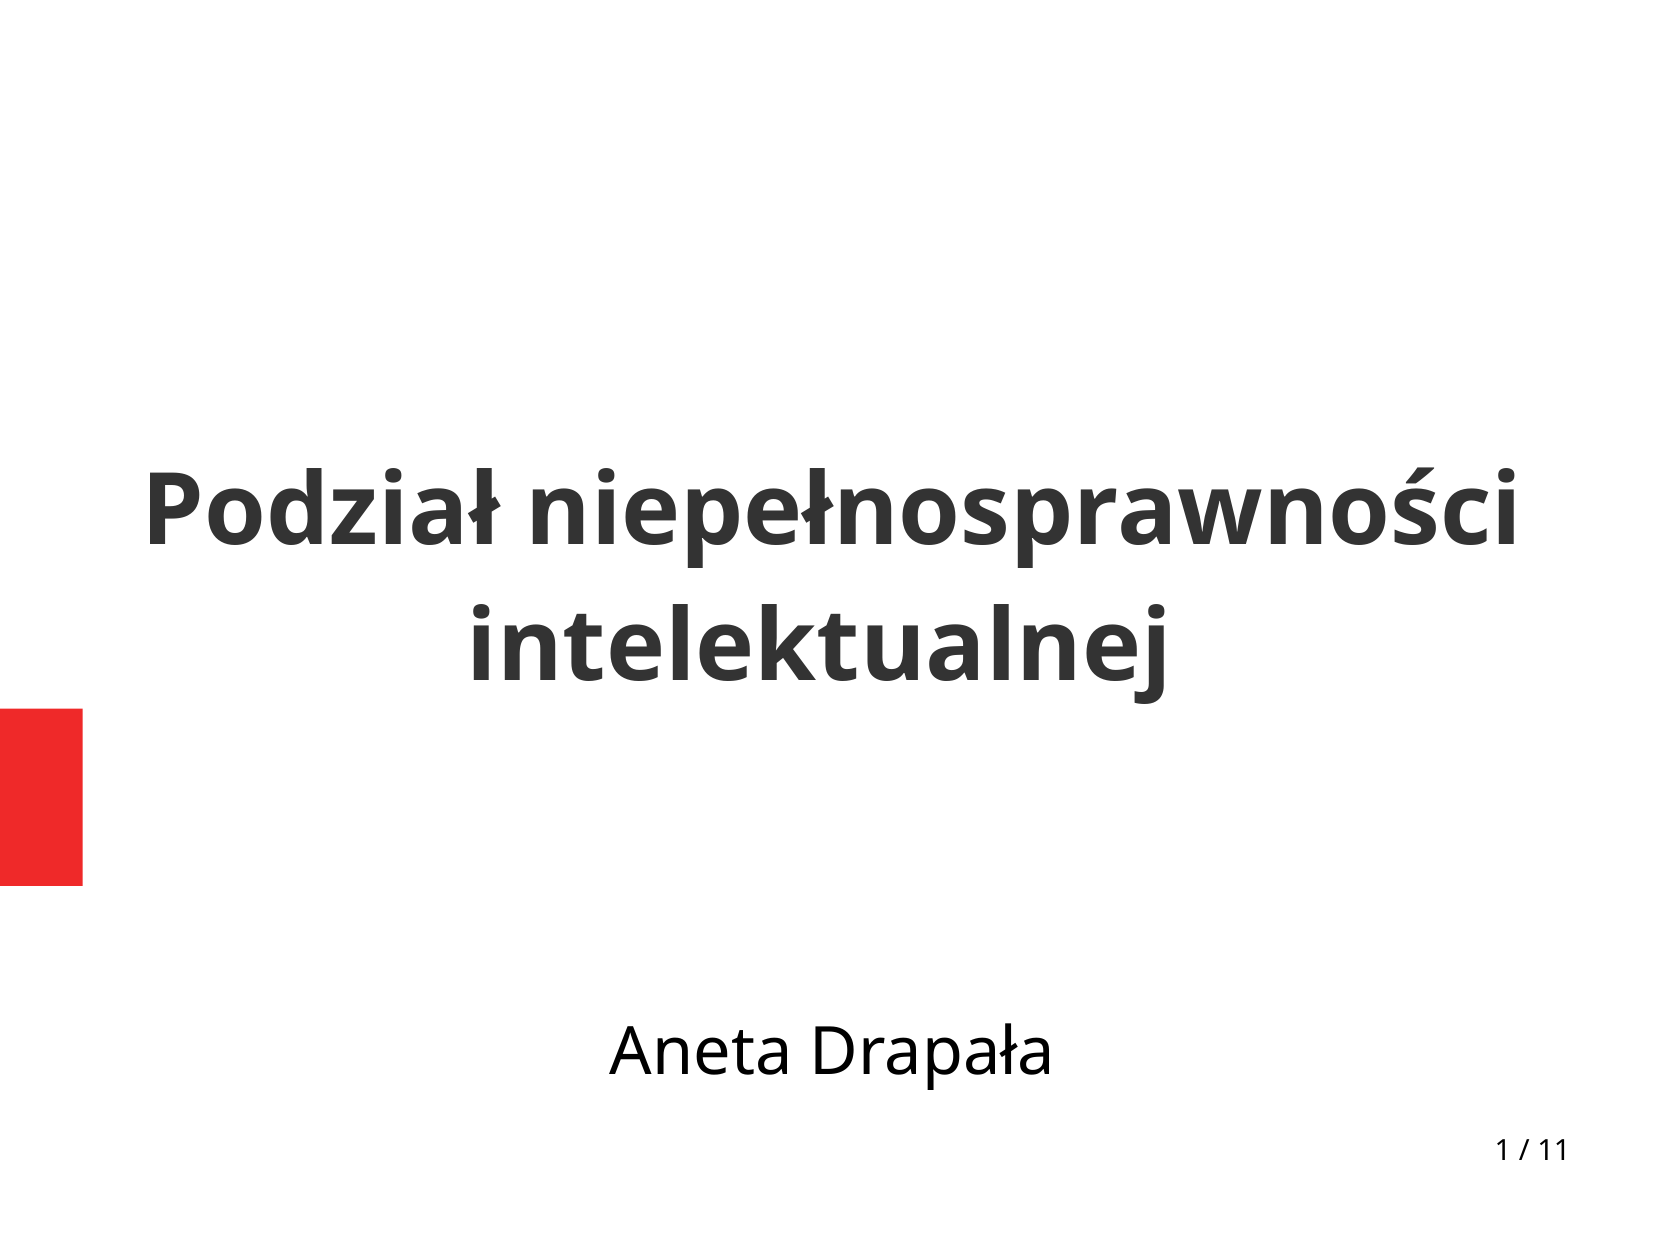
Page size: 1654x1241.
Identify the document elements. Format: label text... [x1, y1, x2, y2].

title Podział niepełnosprawności intelektualnej [129, 437, 1536, 710]
subtitle Aneta Drapała [129, 958, 1536, 1140]
